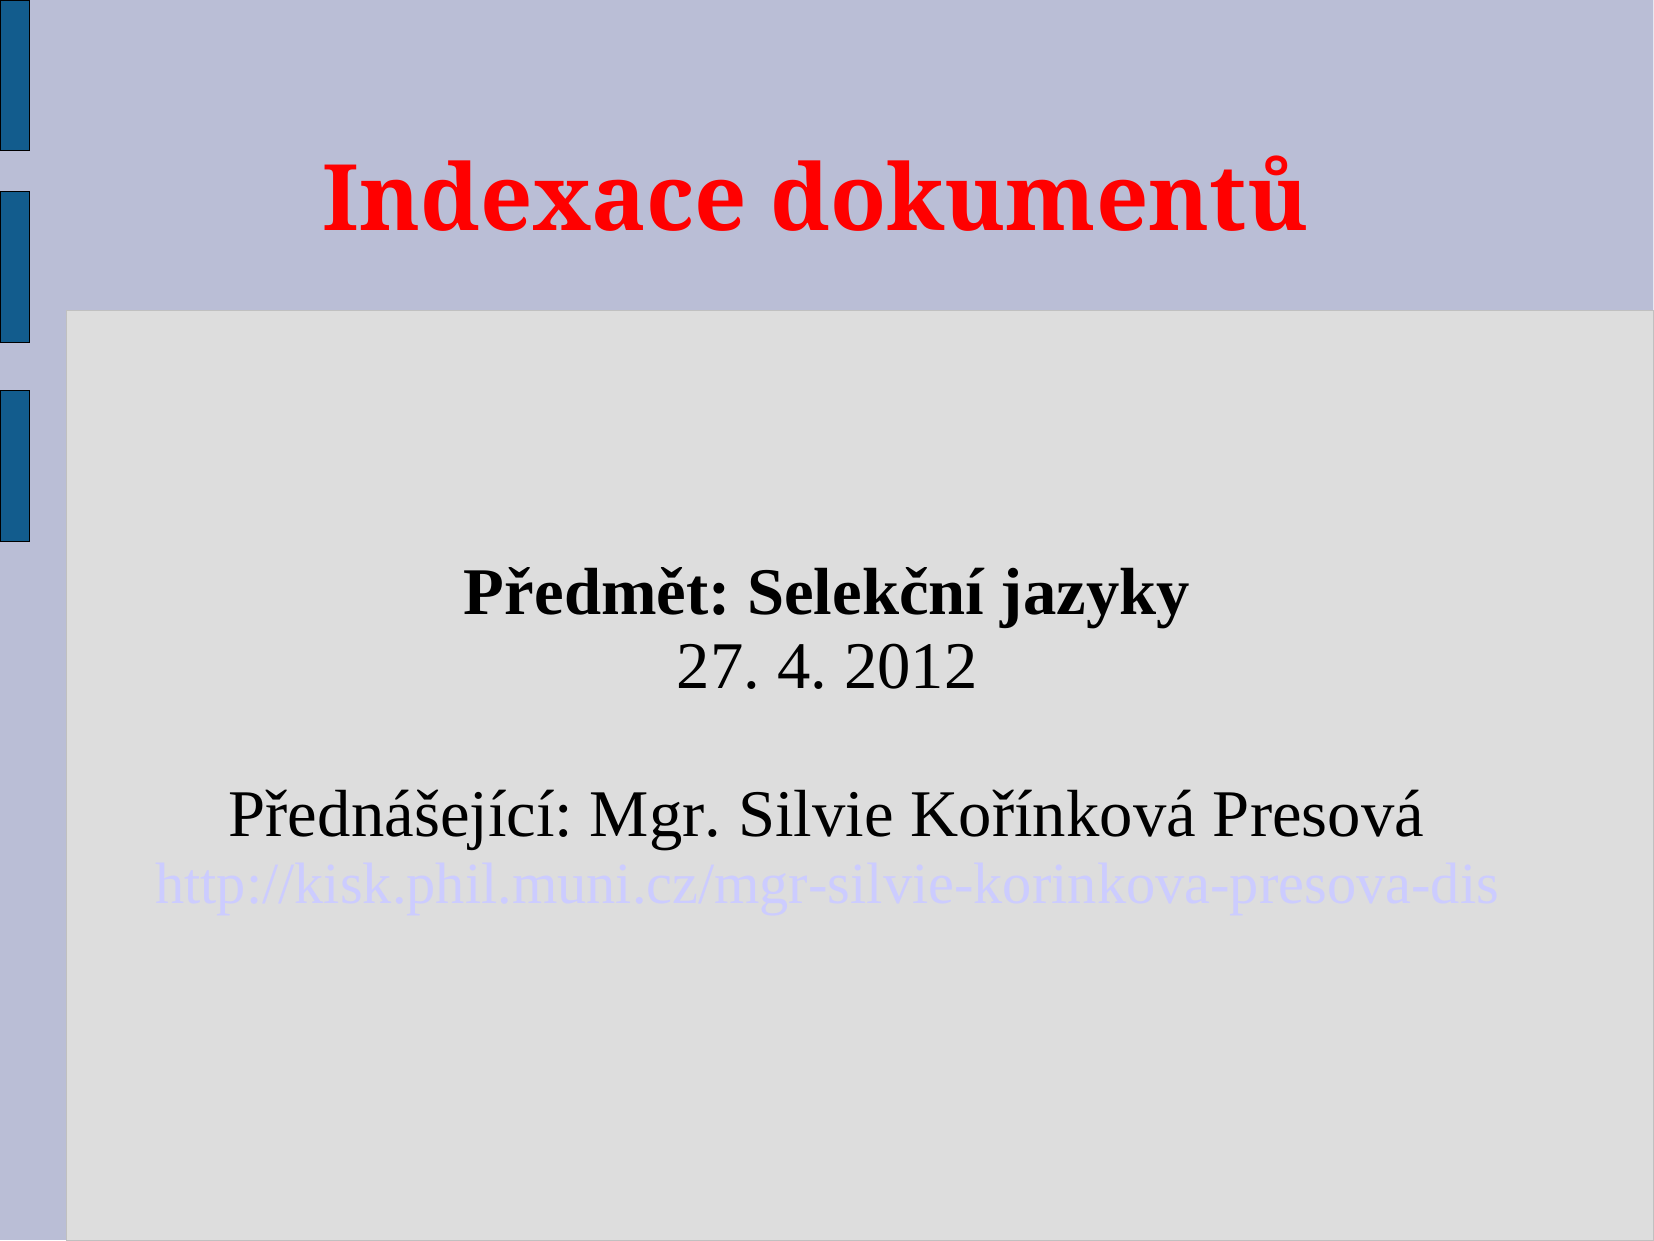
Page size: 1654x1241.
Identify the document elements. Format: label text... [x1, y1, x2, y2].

title Indexace dokumentů [121, 98, 1534, 291]
subtitle Předmět: Selekční jazyky 27. 4. 2012 Přednášející: Mgr. Silvie Kořínková Presová http://kisk.phil.muni.cz/mgr-silvie-korinkova-presova-dis [121, 352, 1534, 1119]
